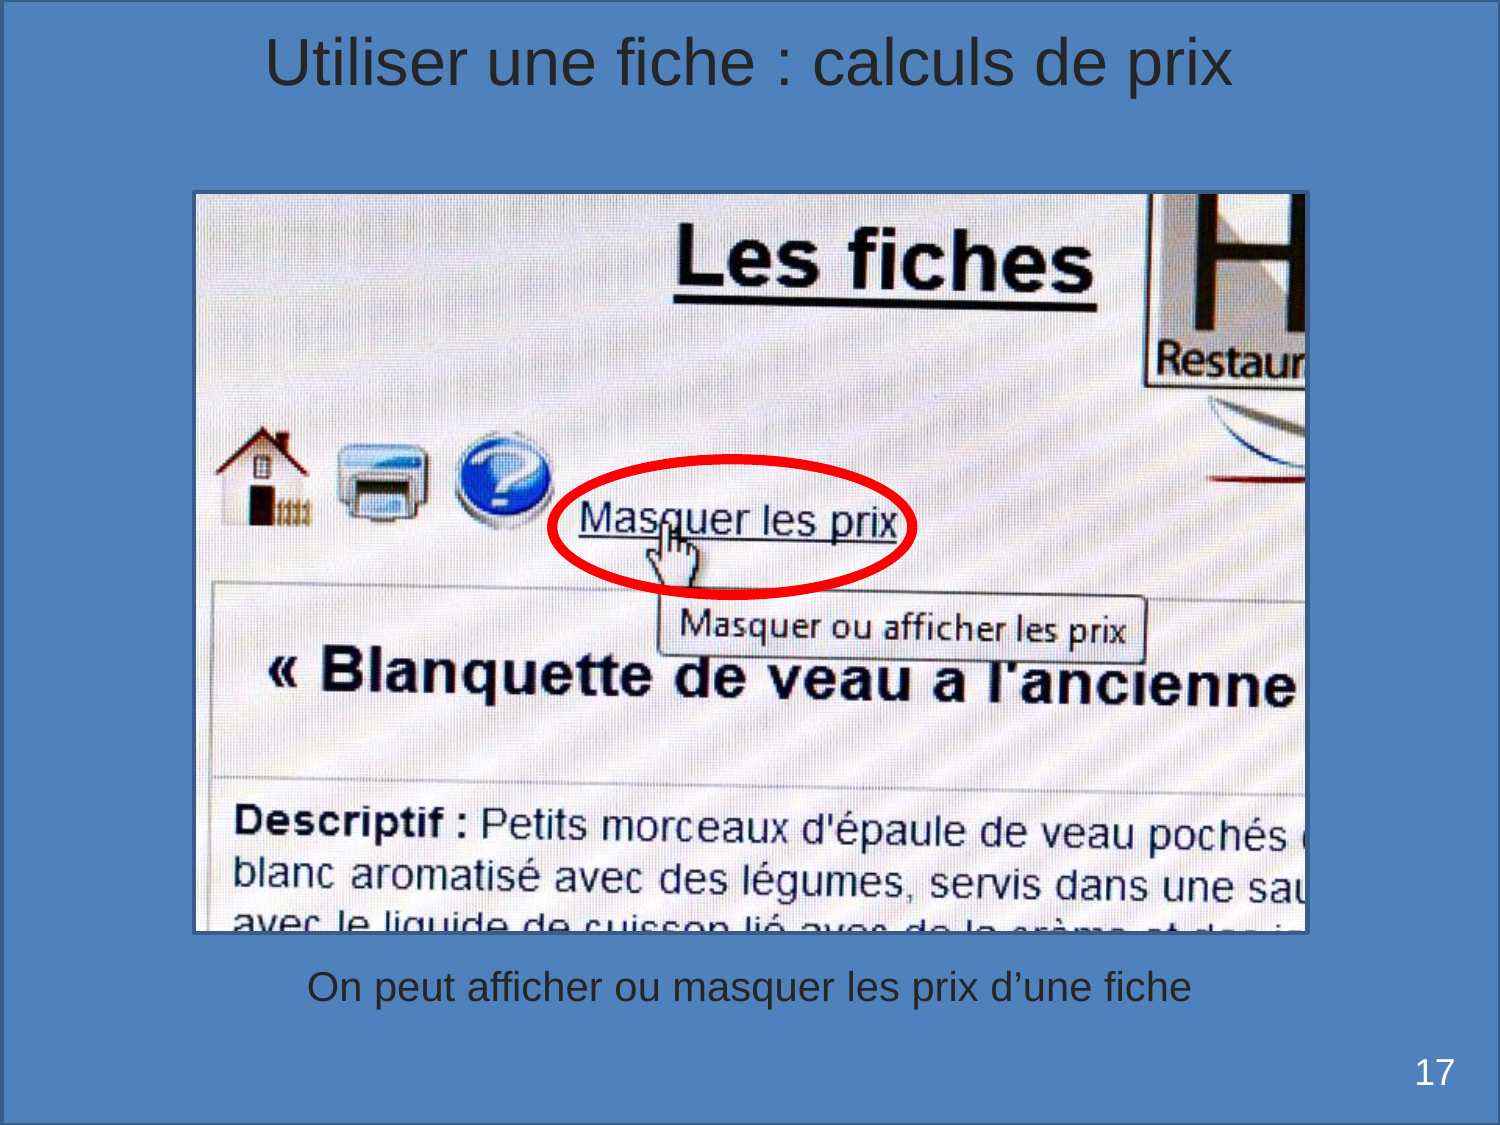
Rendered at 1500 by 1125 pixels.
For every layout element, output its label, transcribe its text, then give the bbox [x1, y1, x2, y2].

text_box <numéro> [1387, 1040, 1483, 1101]
text_box Utiliser une fiche : calculs de prix [135, 10, 1365, 138]
text_box [1, 0, 1500, 1125]
subtitle On peut afficher ou masquer les prix d’une fiche [135, 952, 1365, 1118]
picture [195, 193, 1307, 932]
